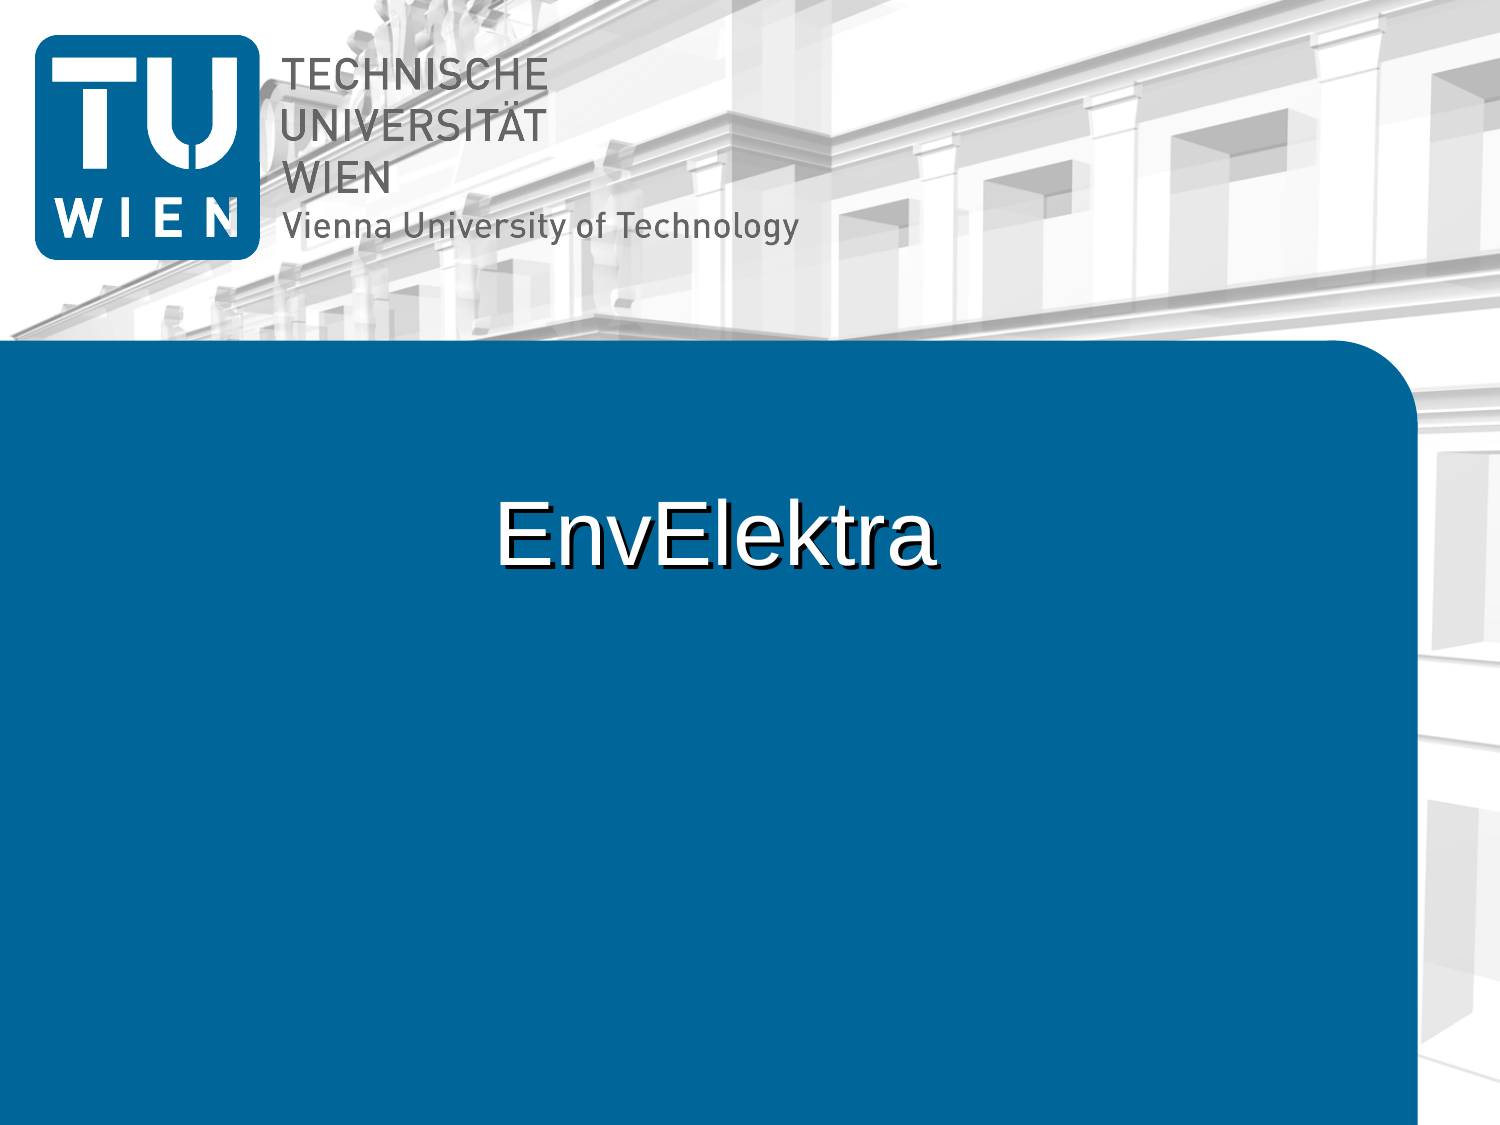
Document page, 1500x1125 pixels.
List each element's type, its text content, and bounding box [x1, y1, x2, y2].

title EnvElektra [493, 473, 1052, 759]
picture [0, 0, 1500, 1125]
